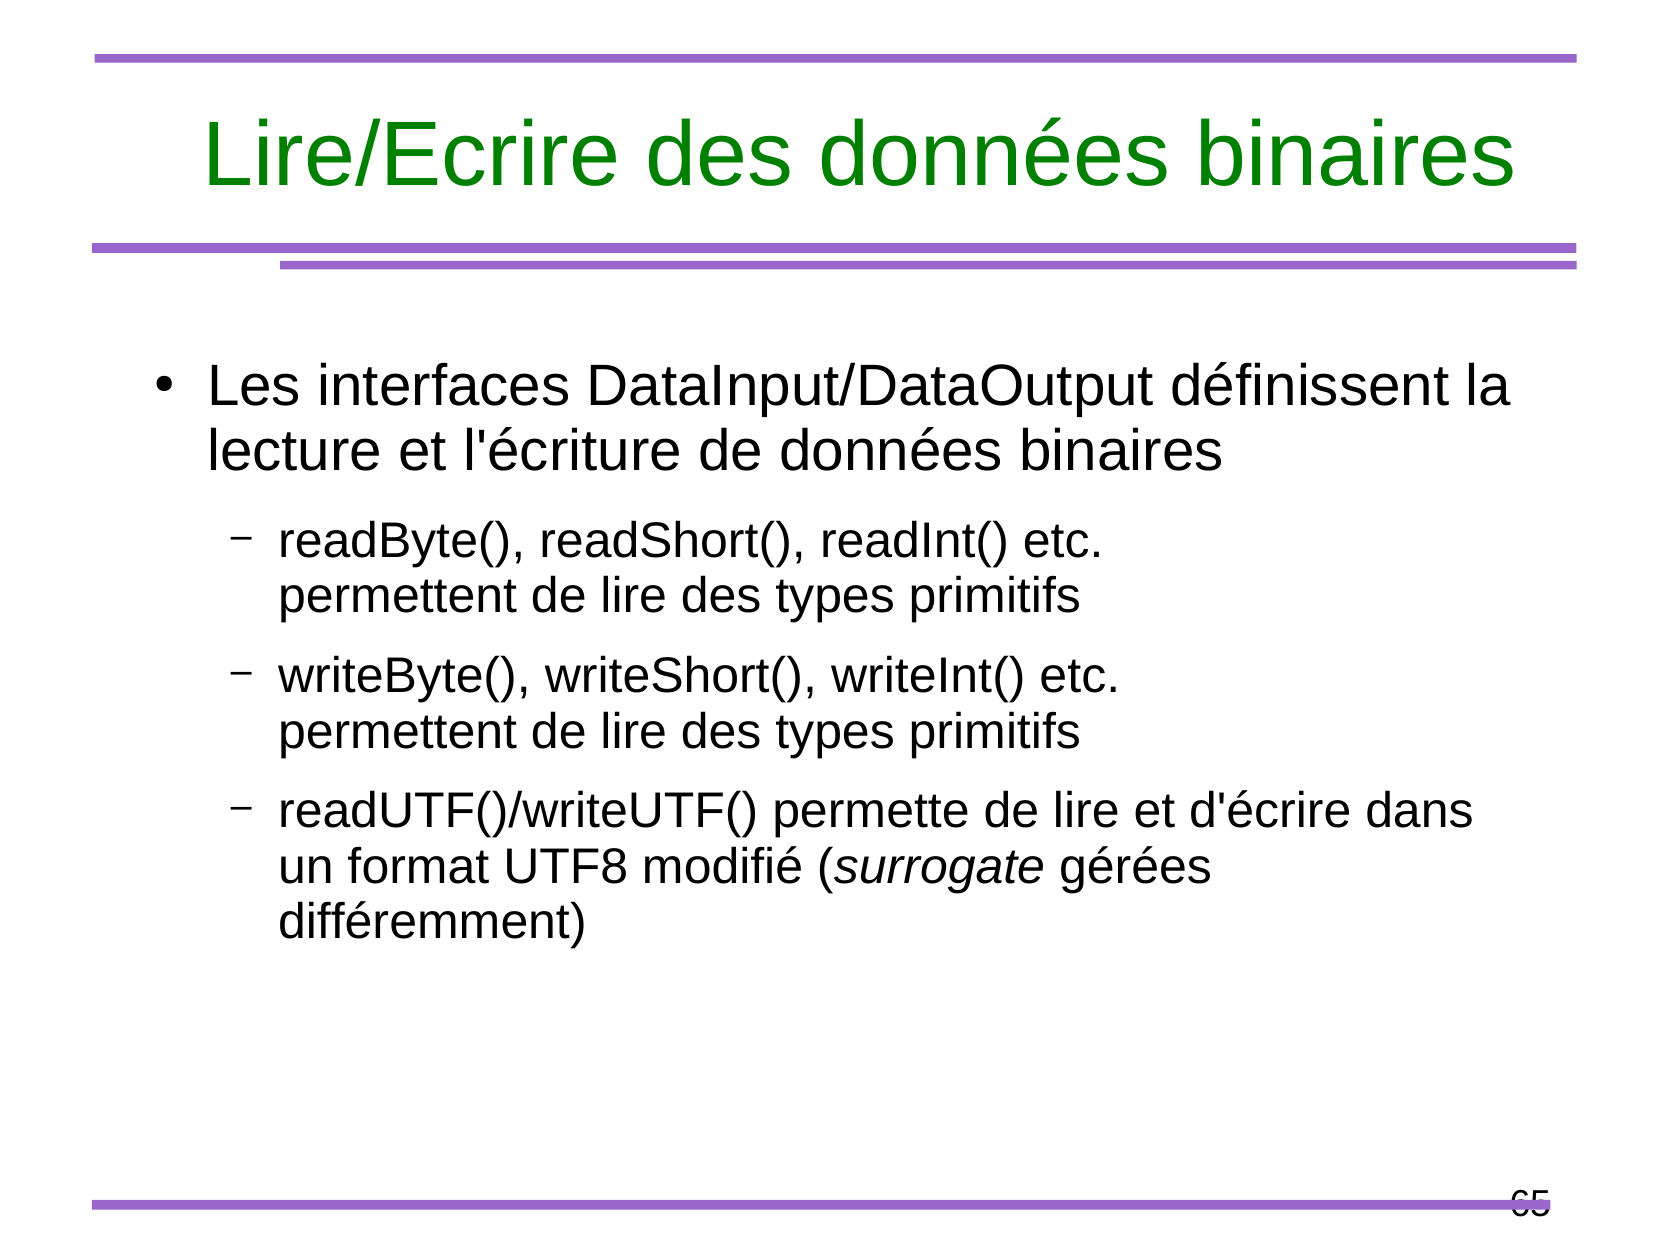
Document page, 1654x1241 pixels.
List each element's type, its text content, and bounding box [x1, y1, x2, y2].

list Les interfaces DataInput/DataOutput définissent la lecture et l'écriture de données binaires readByte(), readShort(), readInt() etc. permettent de lire des types primitifs writeByte(), writeShort(), writeInt() etc. permettent de lire des types primitifs readUTF()/writeUTF() permette de lire et d'écrire dans un format UTF8 modifié (surrogate gérées différemment) [121, 344, 1534, 1142]
title Lire/Ecrire des données binaires [121, 49, 1534, 257]
